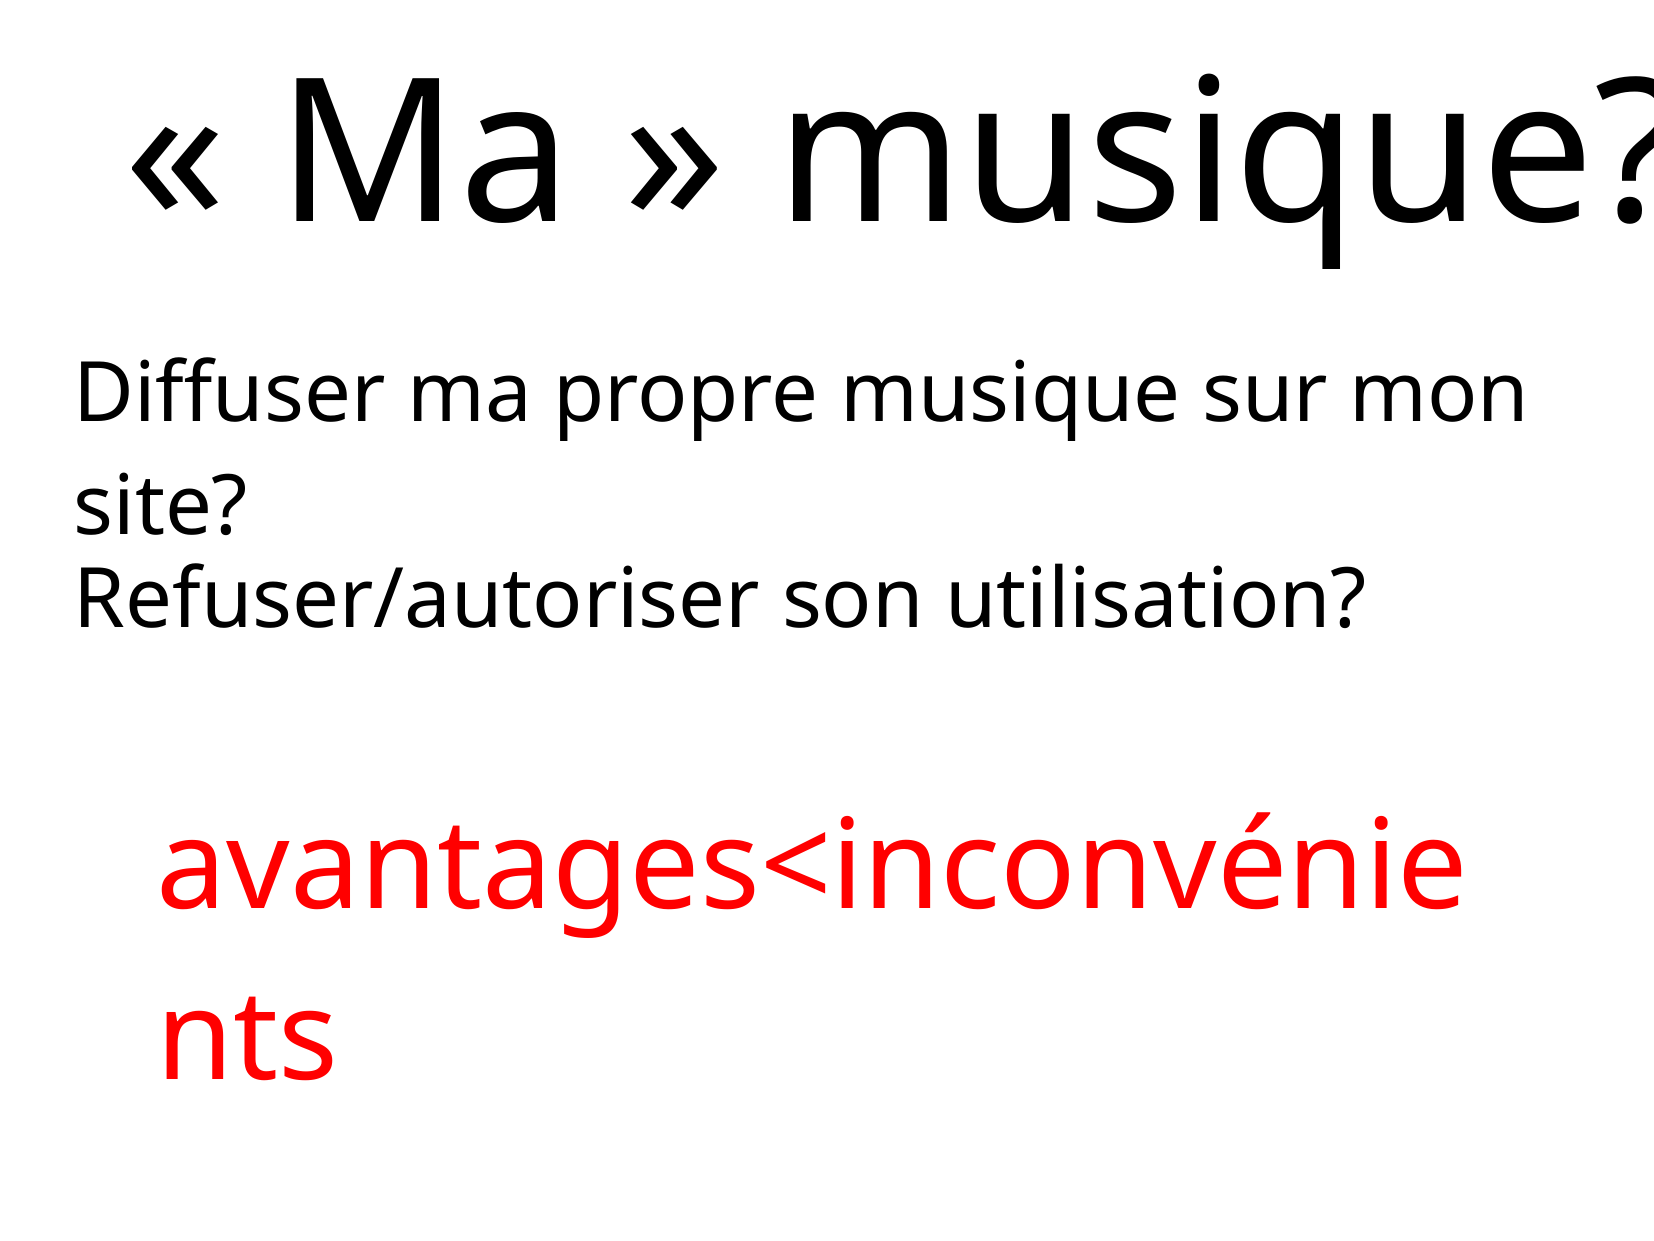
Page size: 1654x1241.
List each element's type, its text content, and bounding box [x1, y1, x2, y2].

text_box Diffuser ma propre musique sur mon site? [59, 324, 1625, 443]
text_box avantages<inconvénients [141, 767, 1506, 938]
text_box « Ma » musique? [109, 0, 1545, 264]
text_box Refuser/autoriser son utilisation? [59, 531, 1625, 650]
